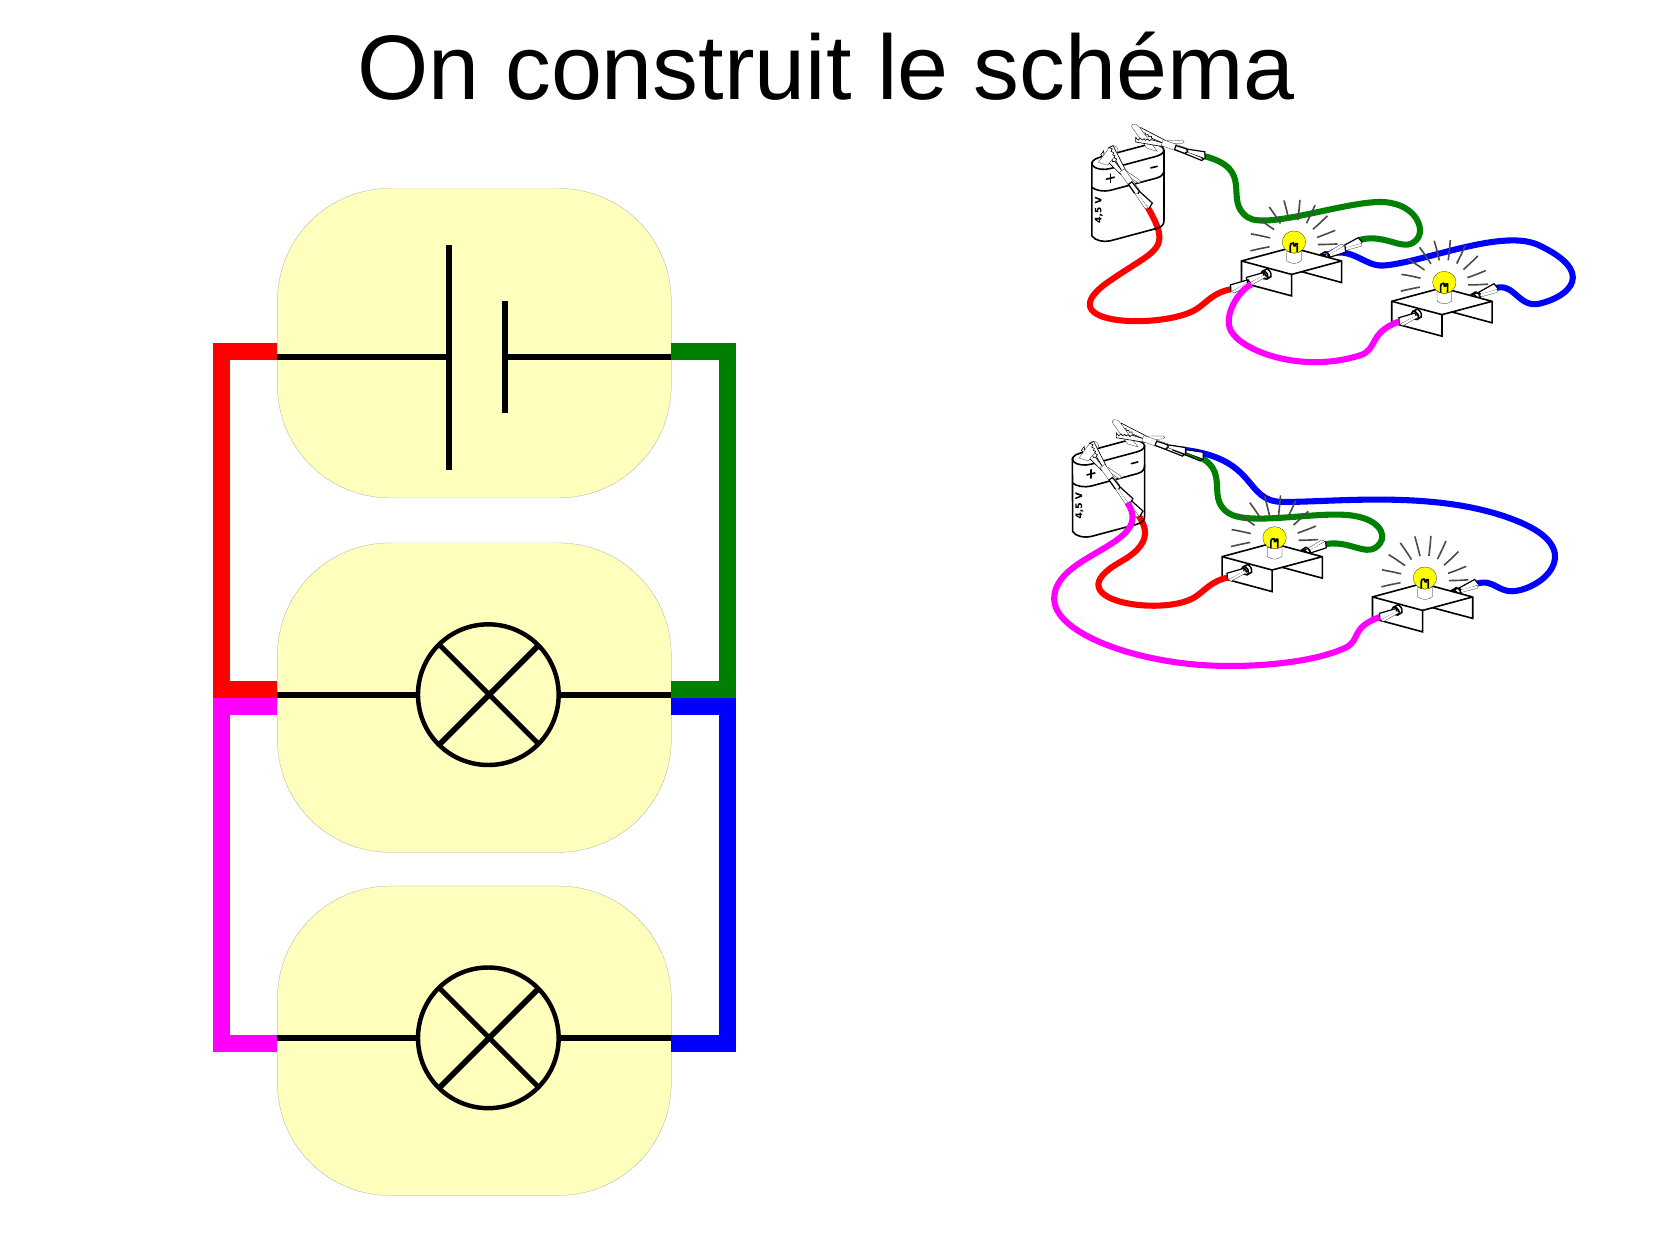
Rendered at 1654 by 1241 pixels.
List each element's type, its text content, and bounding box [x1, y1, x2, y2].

picture [1051, 123, 1579, 674]
picture [212, 184, 745, 1205]
subtitle On construit le schéma [82, 16, 1571, 1043]
